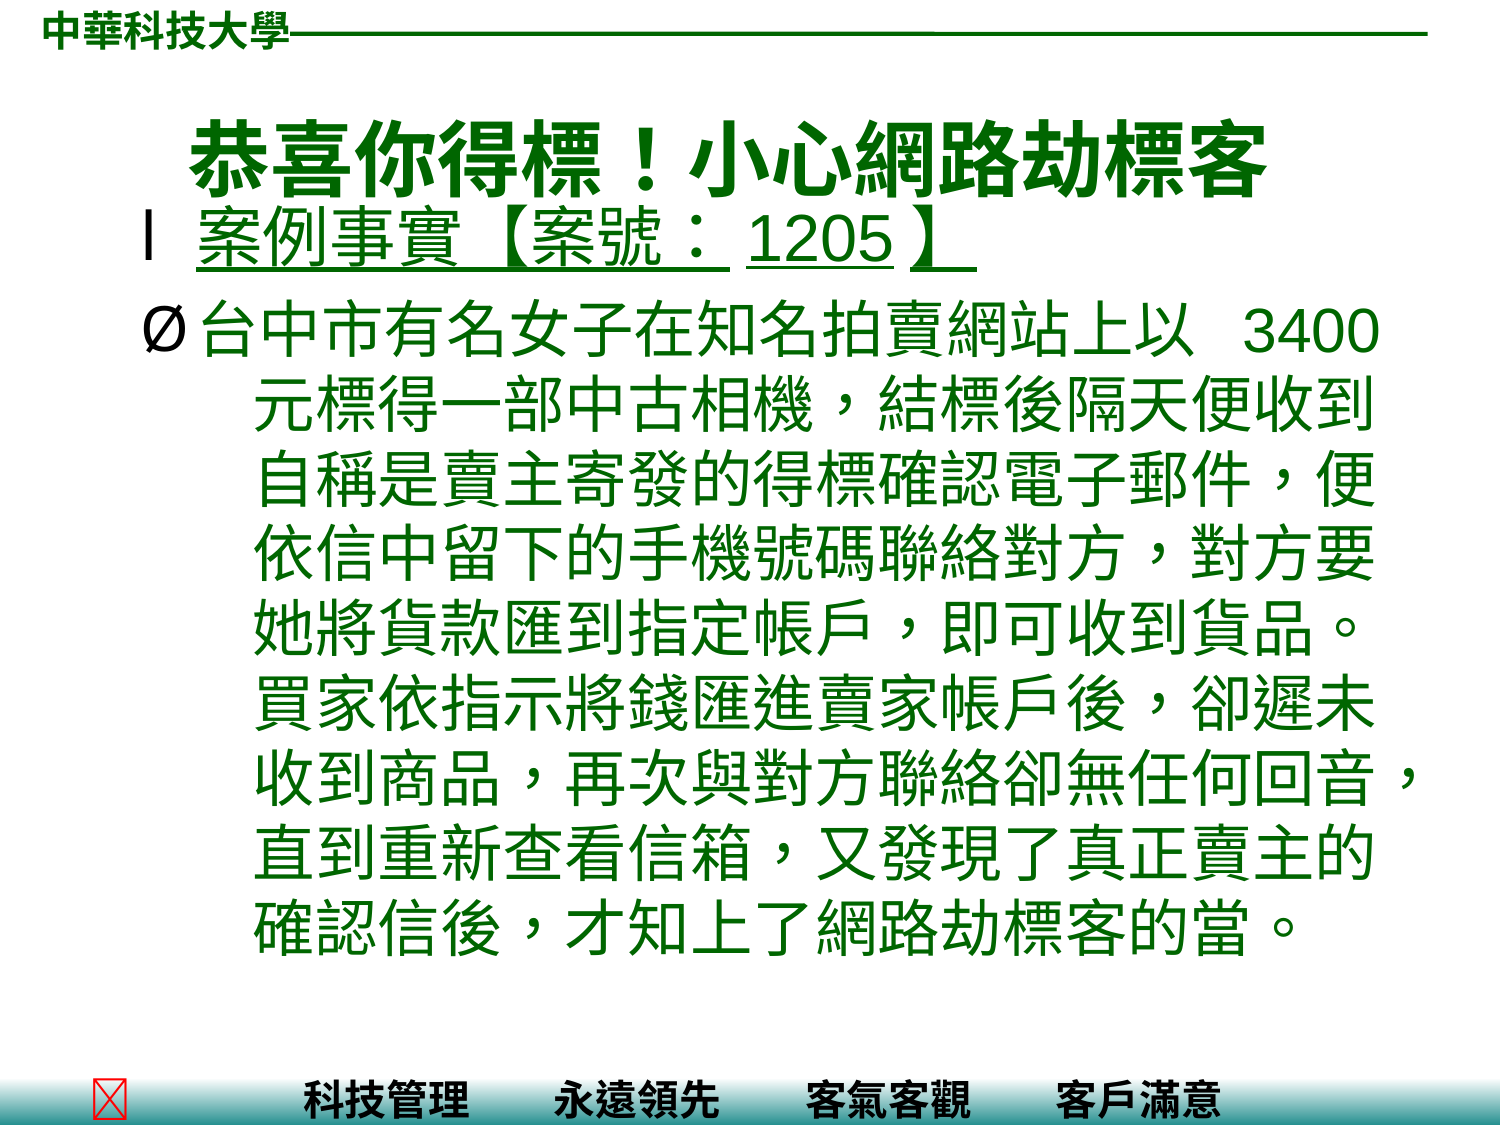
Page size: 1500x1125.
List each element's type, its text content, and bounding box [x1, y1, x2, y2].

list 案例事實【案號：1205】 台中市有名女子在知名拍賣網站上以 3400元標得一部中古相機，結標後隔天便收到自稱是賣主寄發的得標確認電子郵件，便依信中留下的手機號碼聯絡對方，對方要她將貨款匯到指定帳戶，即可收到貨品。買家依指示將錢匯進賣家帳戶後，卻遲未收到商品，再次與對方聯絡卻無任何回音，直到重新查看信箱，又發現了真正賣主的確認信後，才知上了網路劫標客的當。 [125, 187, 1451, 1051]
title 恭喜你得標！小心網路劫標客 [75, 99, 1426, 166]
